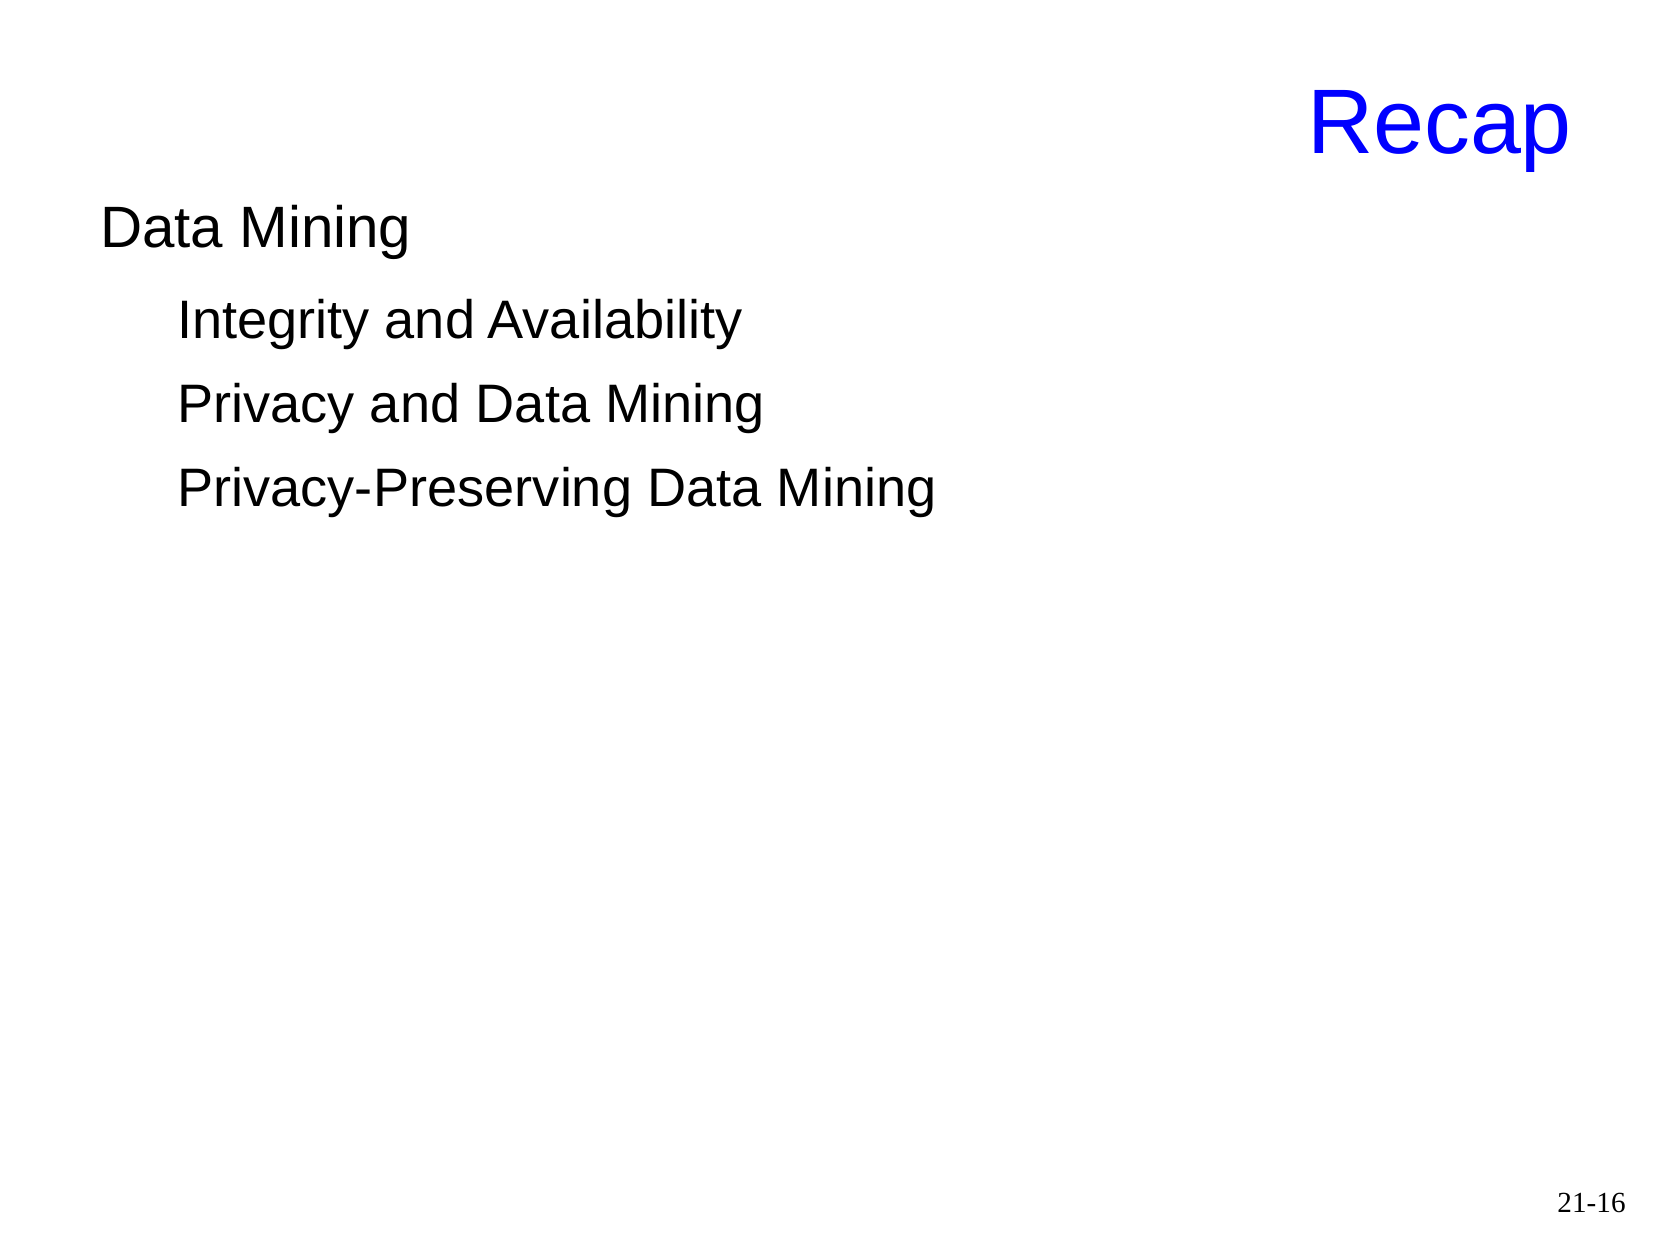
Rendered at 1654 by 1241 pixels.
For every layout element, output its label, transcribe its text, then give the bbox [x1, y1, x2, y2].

title Recap [84, 18, 1573, 226]
list Data Mining Integrity and Availability Privacy and Data Mining Privacy-Preserving Data Mining [82, 194, 1571, 982]
